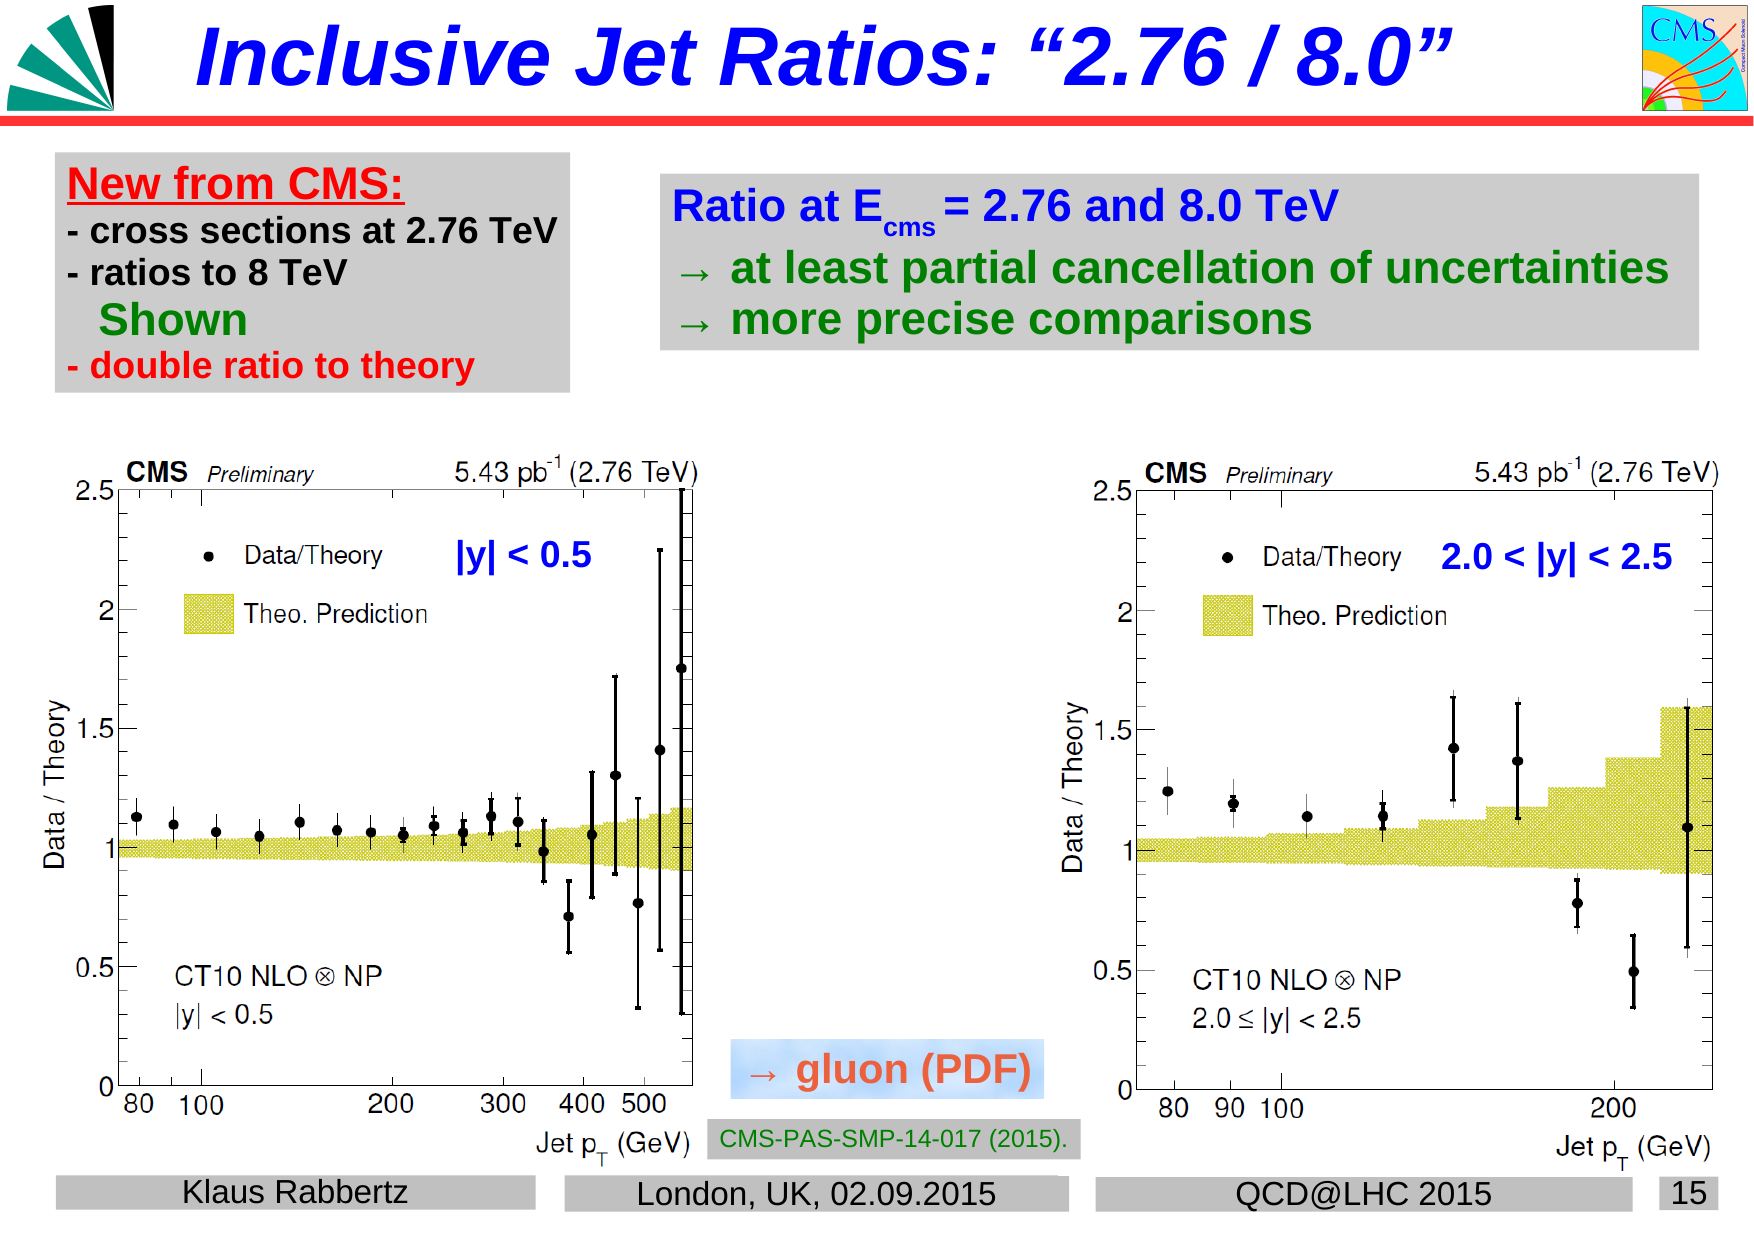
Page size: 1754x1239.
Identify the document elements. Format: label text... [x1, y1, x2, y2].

text_box |y| < 0.5 [443, 527, 604, 582]
text_box New from CMS: - cross sections at 2.76 TeV - ratios to 8 TeV Shown - double ratio to theory [54, 152, 568, 393]
picture [1642, 5, 1748, 111]
picture [36, 454, 701, 1174]
text_box Ratio at Ecms = 2.76 and 8.0 TeV → at least partial cancellation of uncertainties → more precise comparisons [660, 173, 1700, 351]
title Inclusive Jet Ratios: “2.76 / 8.0” [153, 0, 1600, 113]
picture [7, 5, 114, 112]
text_box 2.0 < |y| < 2.5 [1429, 529, 1685, 584]
text_box → gluon (PDF) [730, 1039, 1045, 1099]
picture [1058, 449, 1731, 1176]
text_box CMS-PAS-SMP-14-017 (2015). [707, 1119, 1079, 1160]
